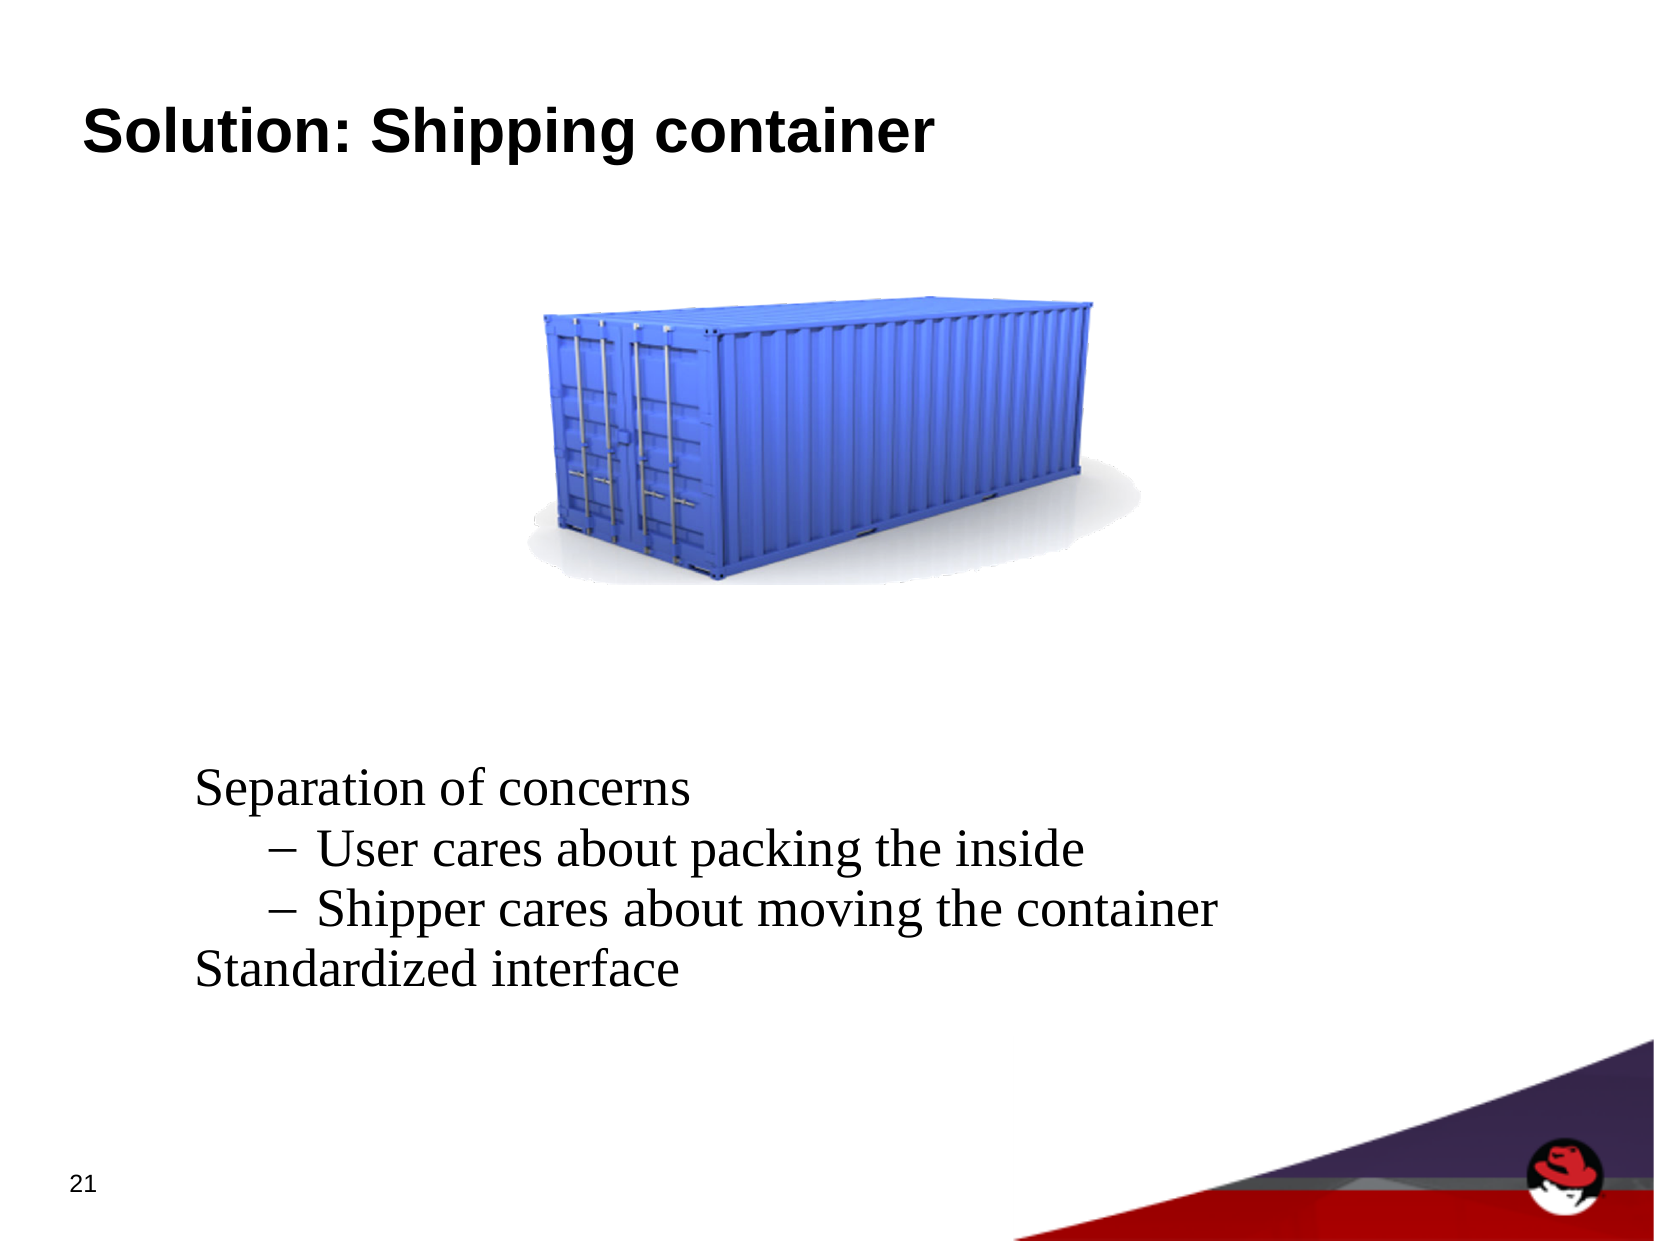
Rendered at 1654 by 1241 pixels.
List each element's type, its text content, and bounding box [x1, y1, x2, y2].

title Solution: Shipping container [82, 37, 1571, 226]
picture [1012, 1036, 1654, 1241]
picture [527, 296, 1141, 586]
text_box Separation of concerns User cares about packing the inside Shipper cares about moving the container Standardized interface [180, 750, 1531, 1012]
